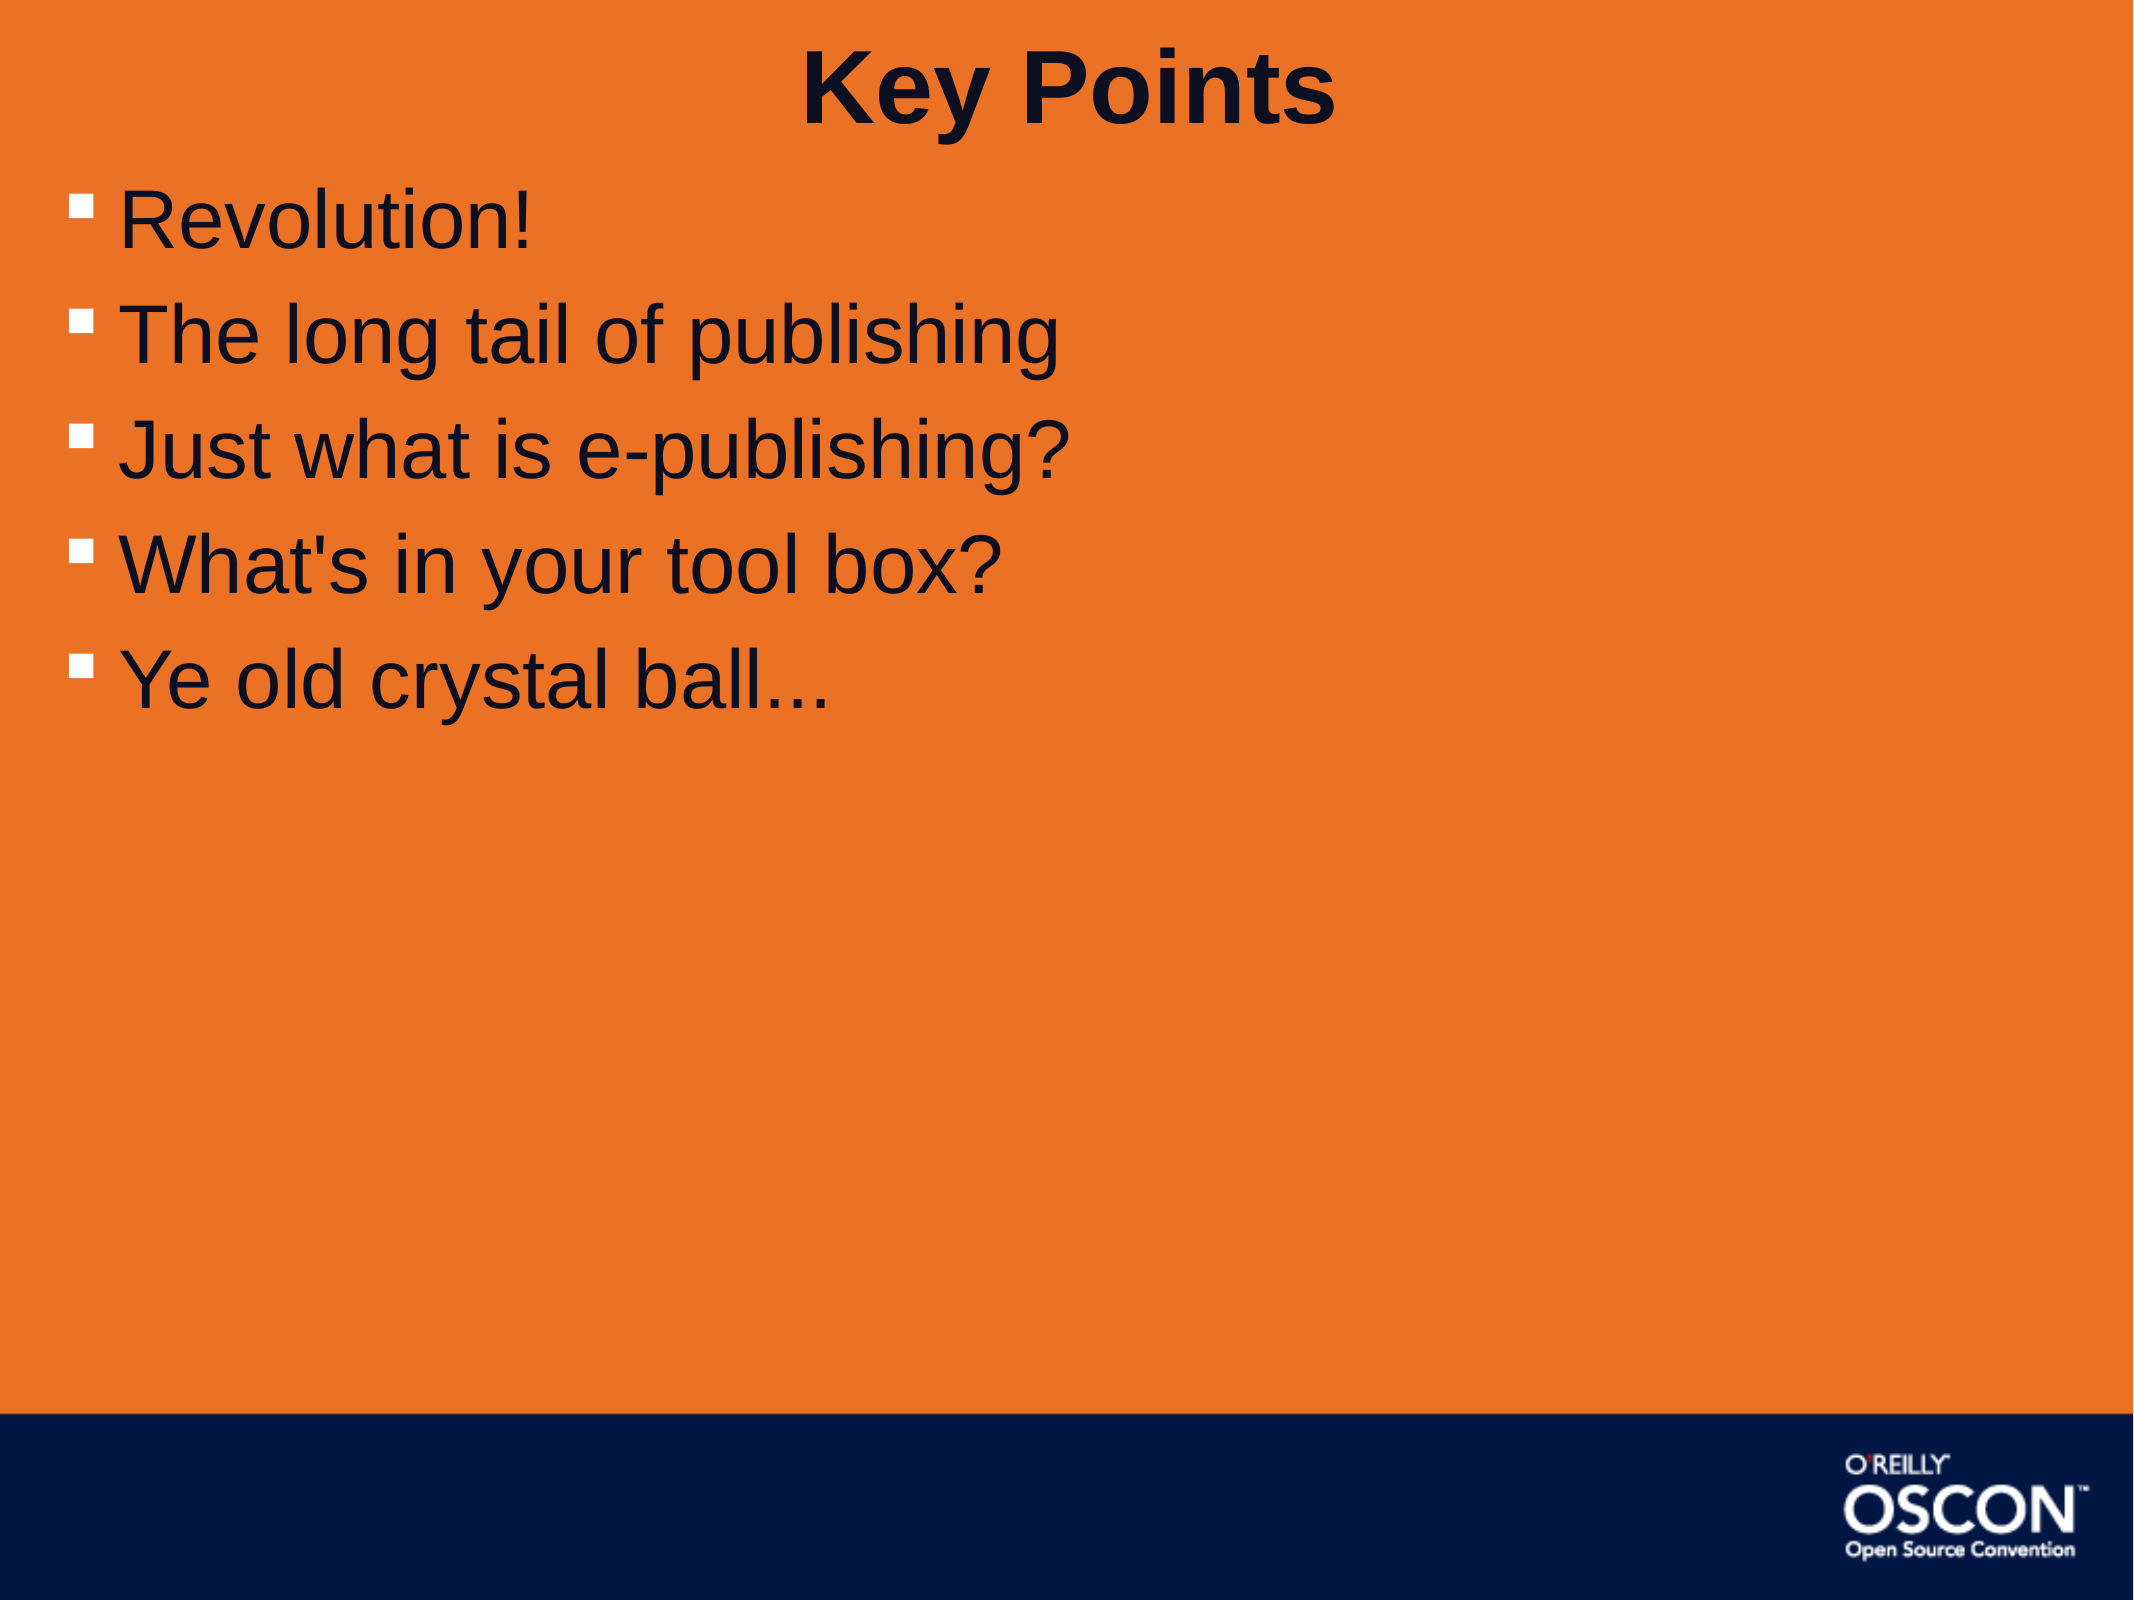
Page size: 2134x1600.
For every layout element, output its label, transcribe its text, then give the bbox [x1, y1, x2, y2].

list Revolution! The long tail of publishing Just what is e-publishing? What's in your tool box? Ye old crystal ball... [47, 168, 2100, 1413]
picture [0, 0, 2134, 1600]
title Key Points [45, 8, 2094, 157]
